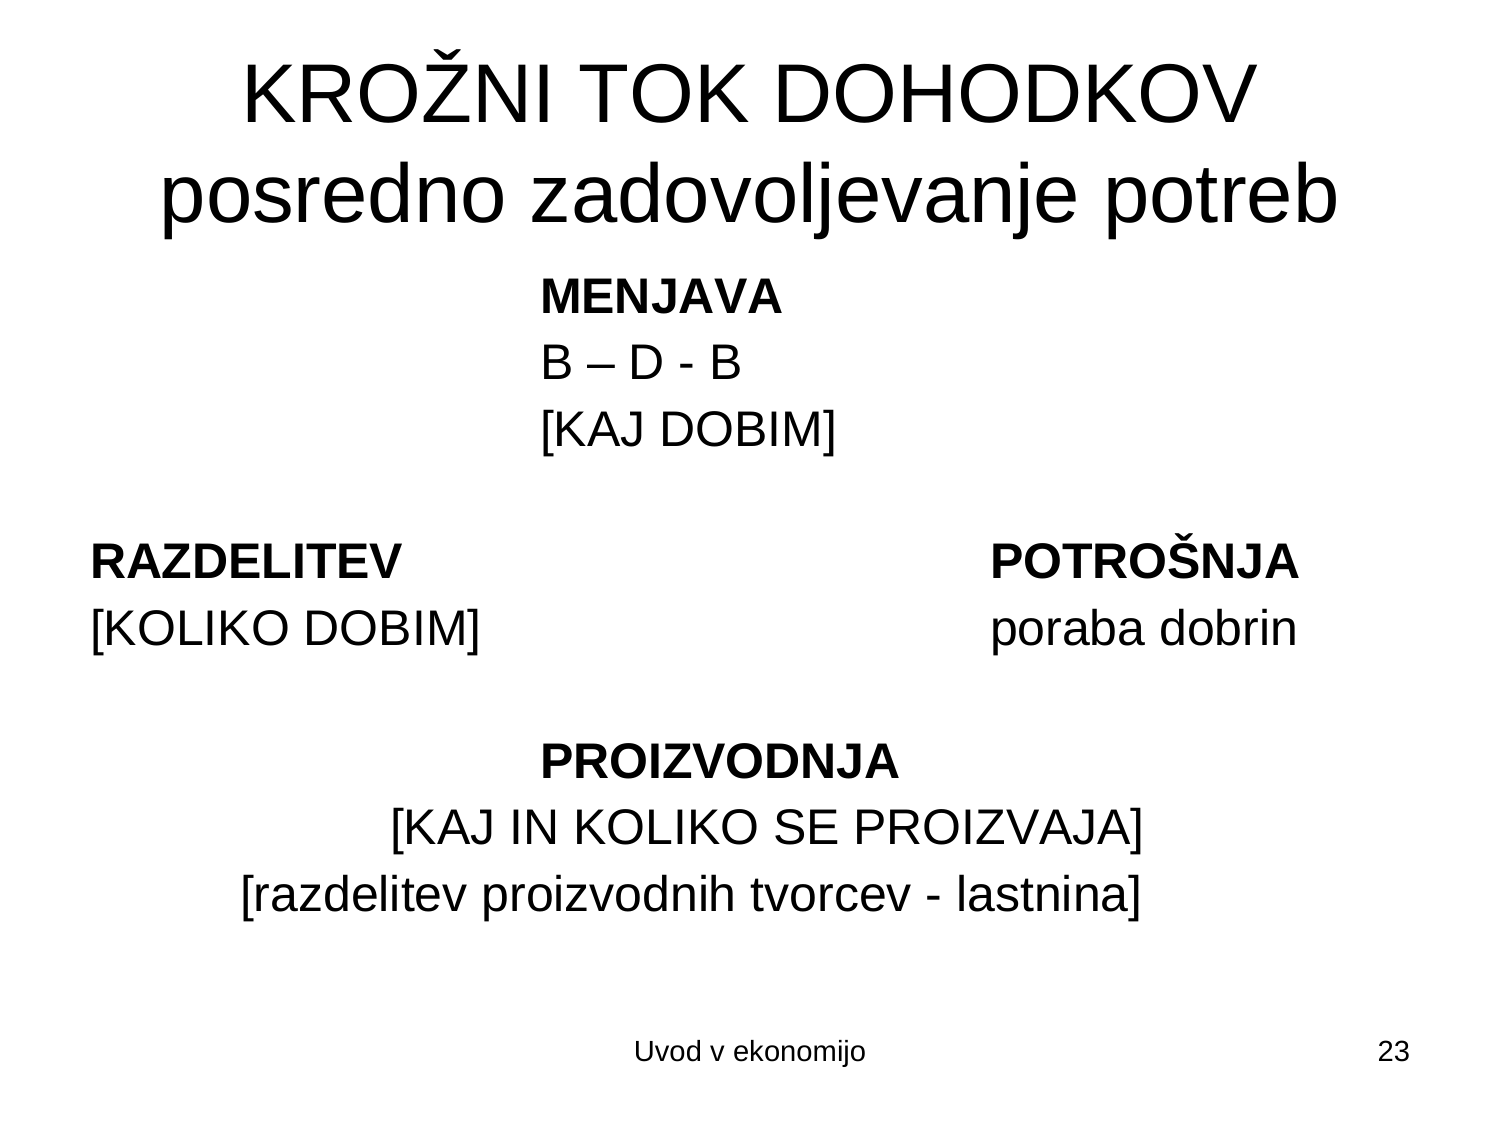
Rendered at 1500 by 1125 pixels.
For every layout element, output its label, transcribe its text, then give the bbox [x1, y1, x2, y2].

text_box Uvod v ekonomijo [512, 1024, 988, 1103]
list MENJAVA B – D - B [KAJ DOBIM] RAZDELITEV POTROŠNJA [KOLIKO DOBIM] poraba dobrin PROIZVODNJA [KAJ IN KOLIKO SE PROIZVAJA] [razdelitev proizvodnih tvorcev - lastnina] [75, 262, 1426, 1006]
title KROŽNI TOK DOHODKOV posredno zadovoljevanje potreb [75, 31, 1426, 247]
text_box <number> [1074, 1024, 1426, 1103]
